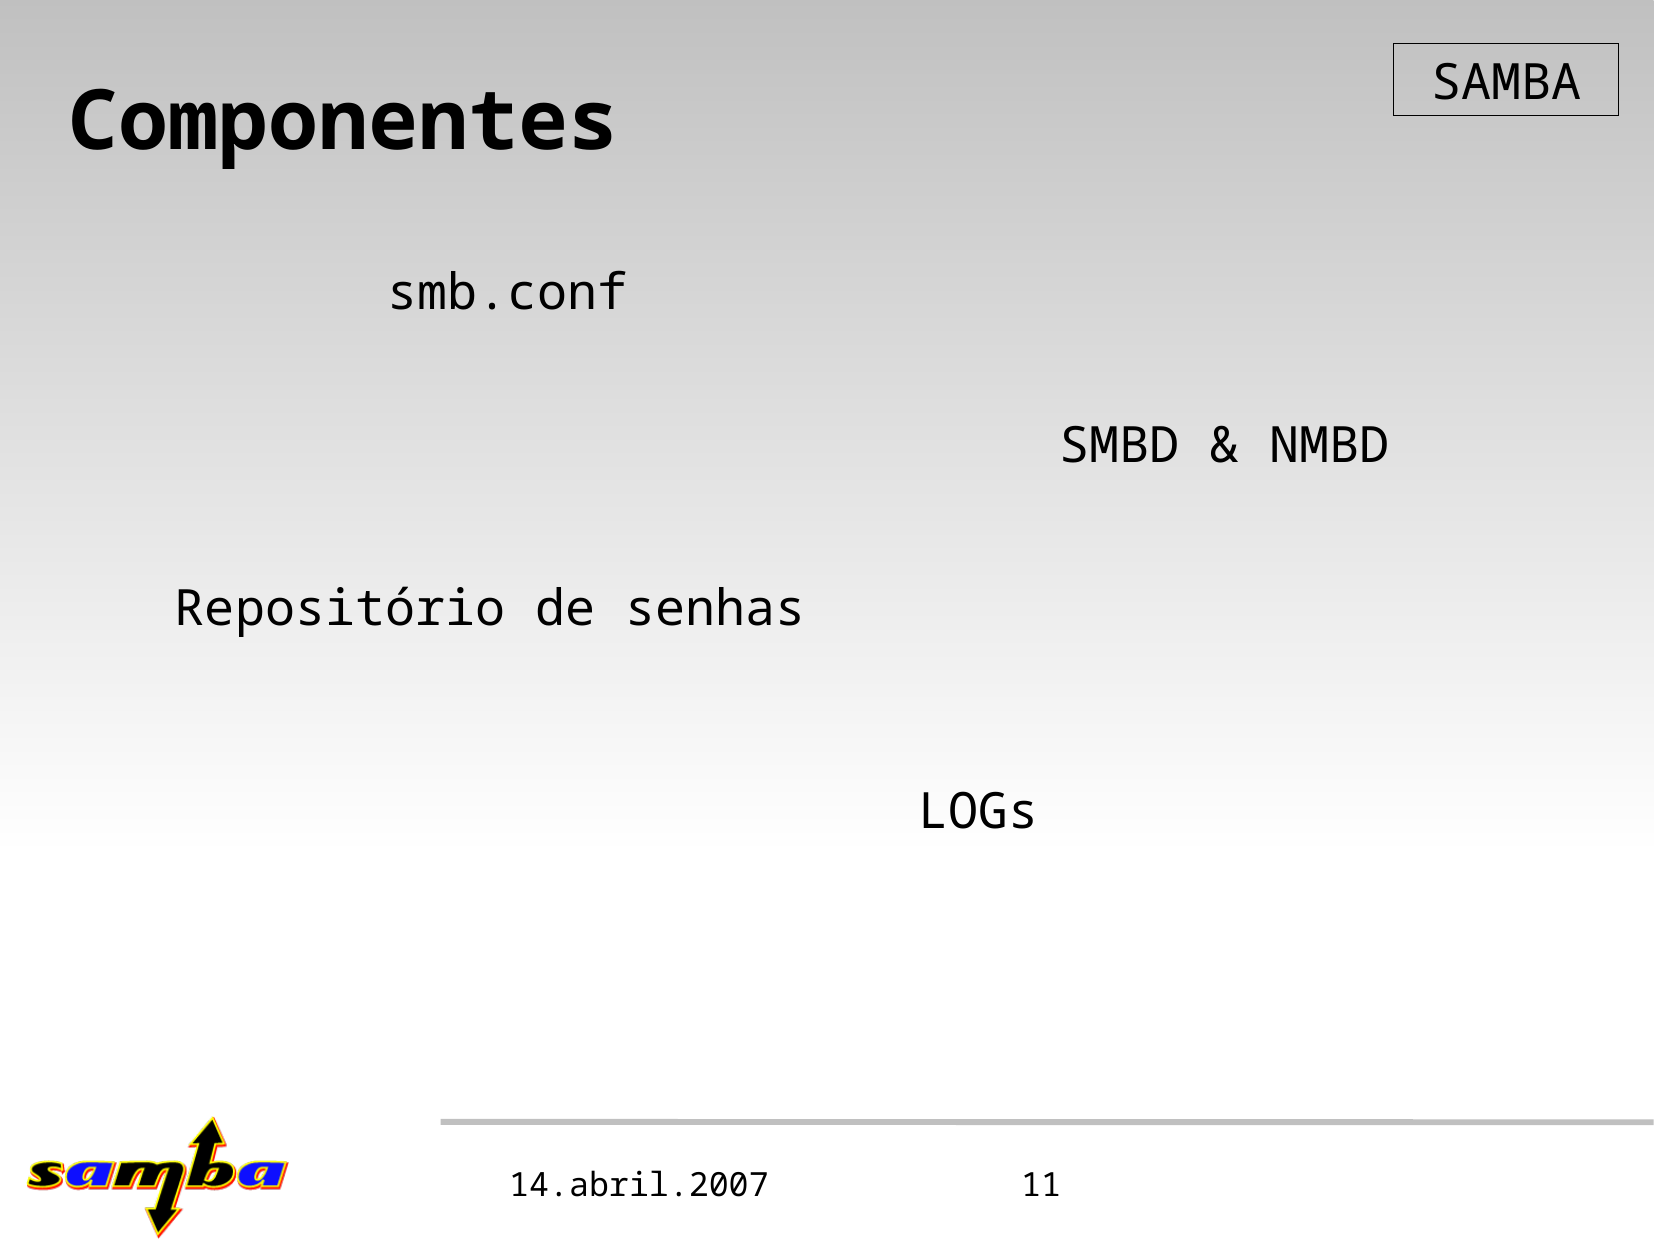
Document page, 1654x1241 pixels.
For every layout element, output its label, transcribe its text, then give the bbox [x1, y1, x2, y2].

text_box LOGs [918, 774, 1039, 837]
text_box SAMBA [1393, 43, 1619, 116]
picture [26, 1116, 290, 1241]
text_box SMBD & NMBD [1059, 409, 1390, 472]
text_box Componentes [68, 60, 1181, 164]
text_box smb.conf [387, 256, 628, 319]
text_box Repositório de senhas [175, 571, 806, 634]
